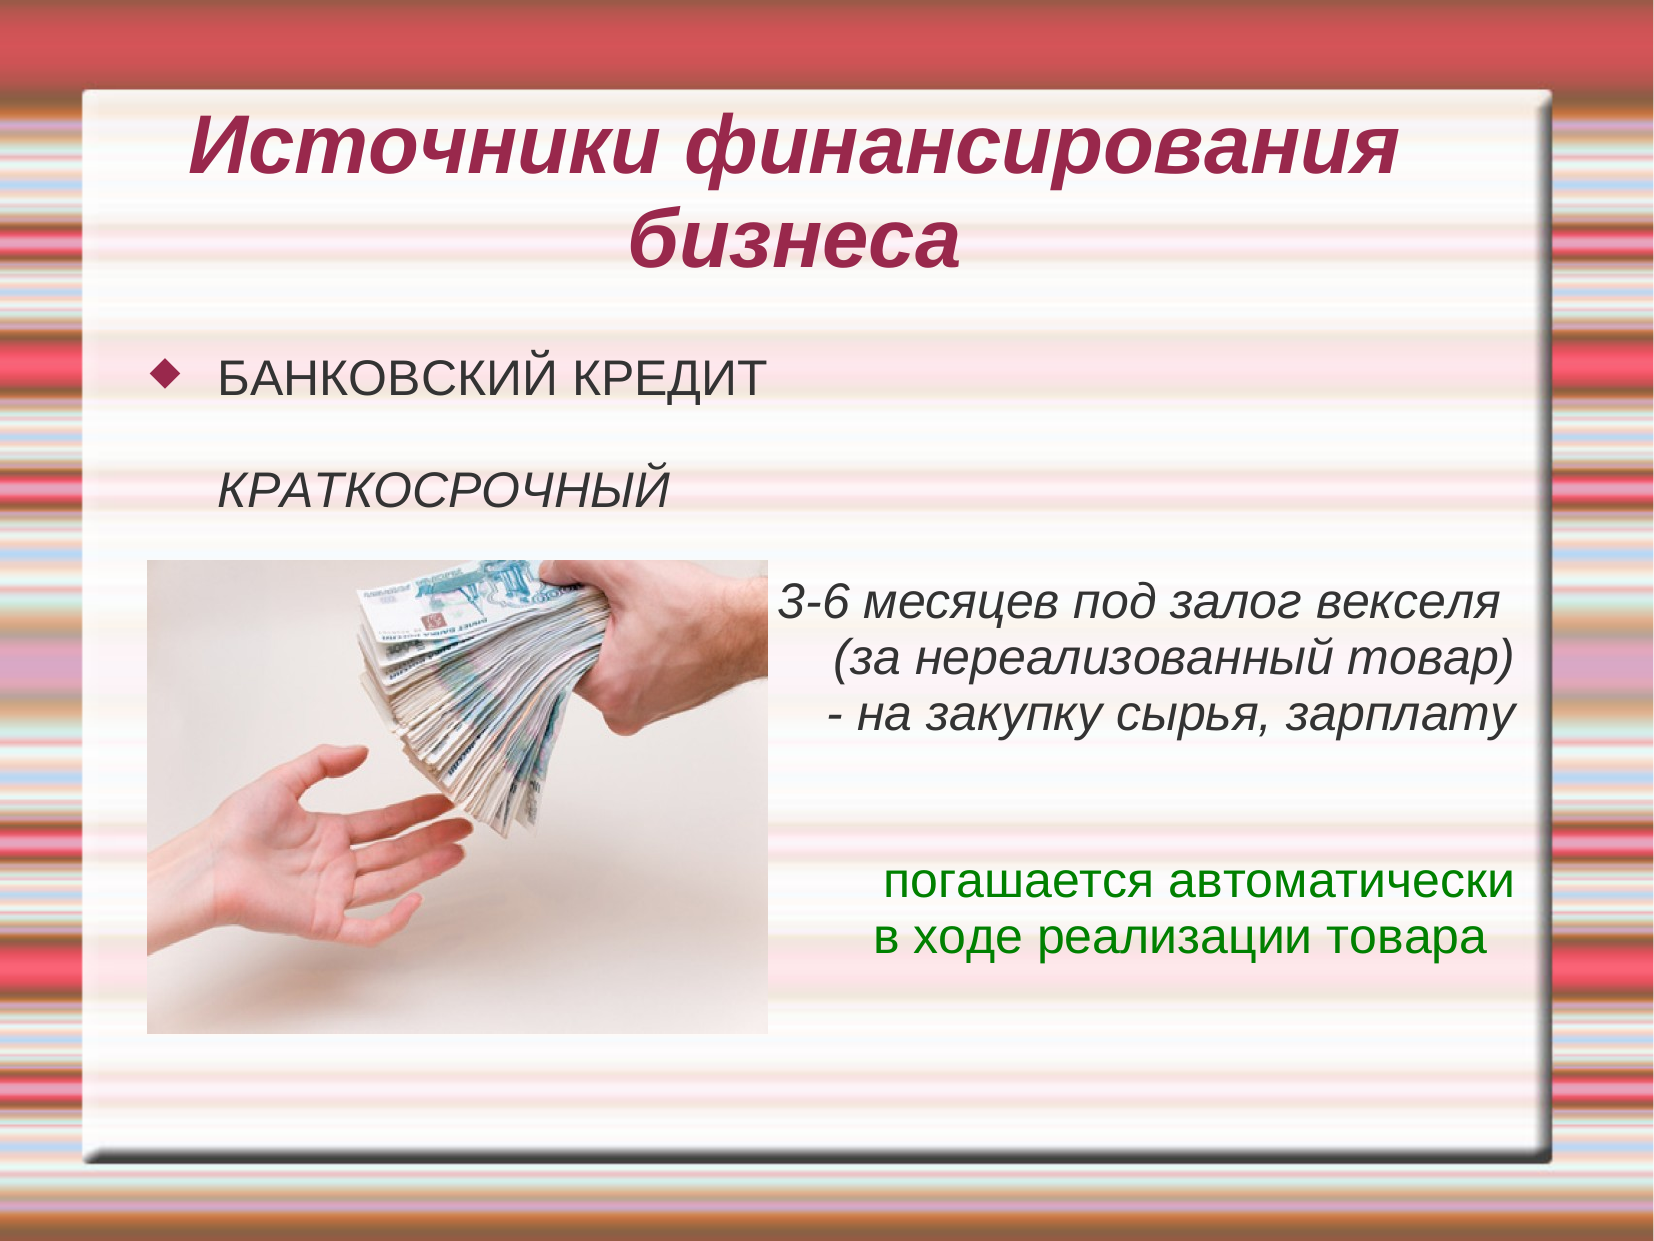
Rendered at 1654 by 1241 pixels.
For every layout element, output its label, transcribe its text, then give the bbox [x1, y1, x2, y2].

picture [0, 0, 1654, 1241]
title Источники финансирования бизнеса [88, 88, 1501, 296]
list БАНКОВСКИЙ КРЕДИТ КРАТКОСРОЧНЫЙ - 3-6 месяцев под залог векселя (за нереализованный товар) - на закупку сырья, зарплату погашается автоматически в ходе реализации товара [134, 350, 1516, 1132]
